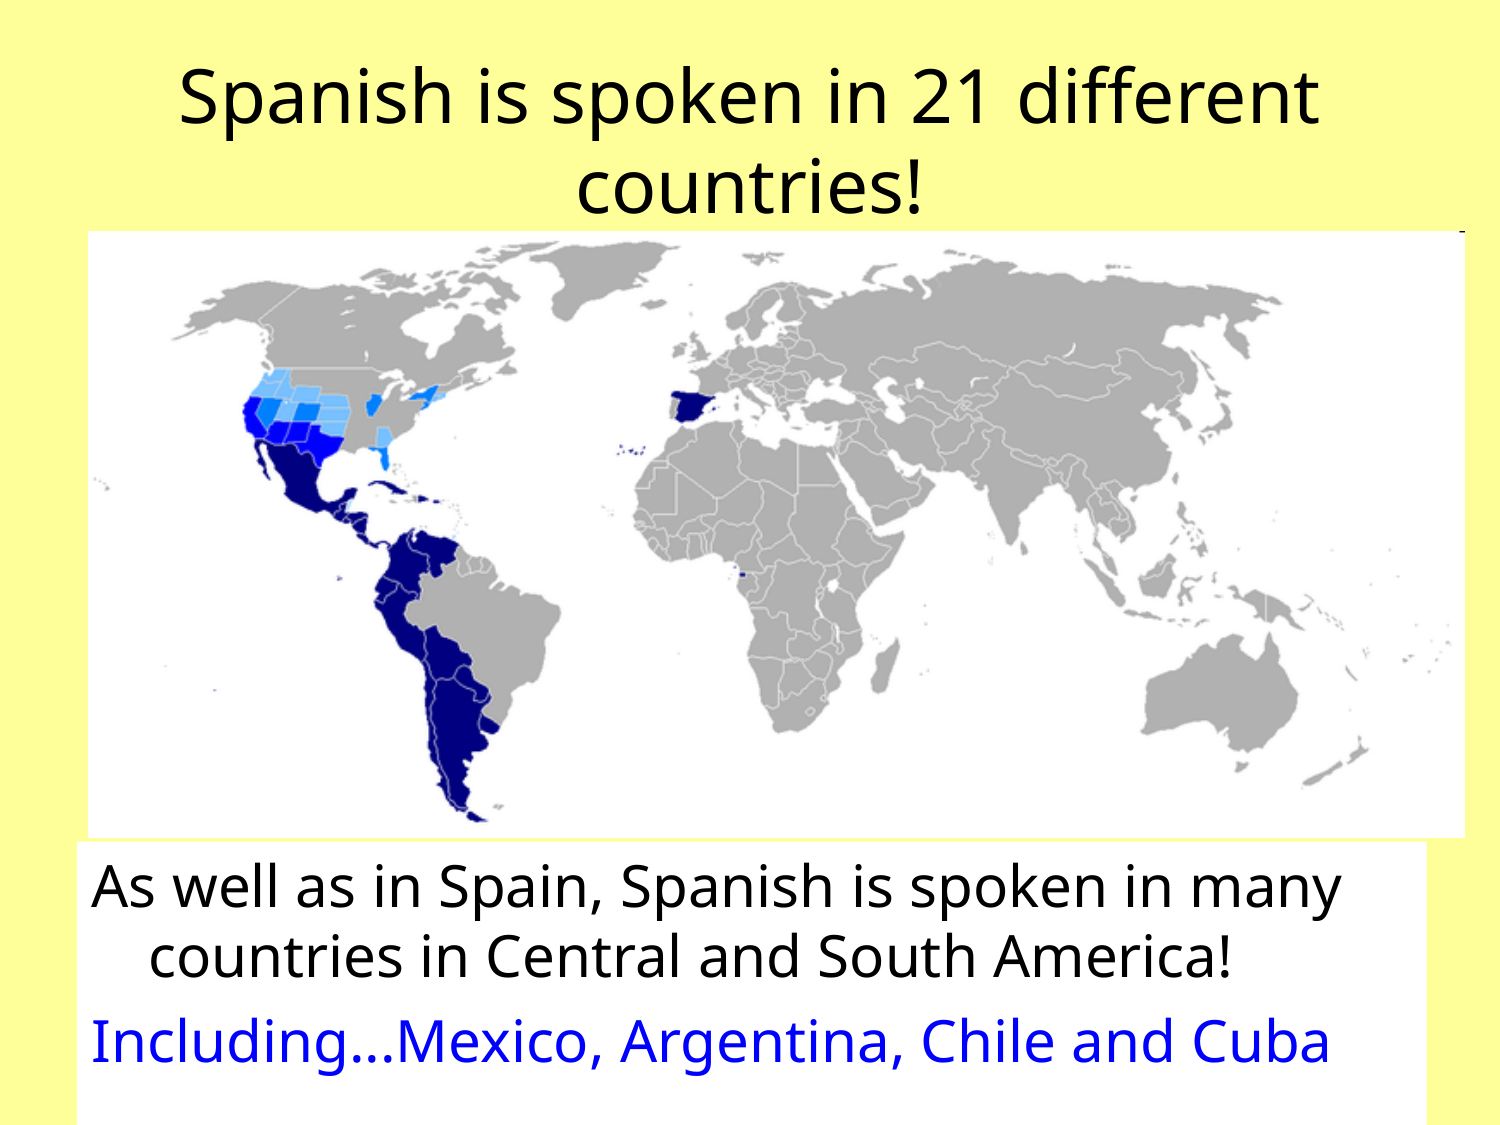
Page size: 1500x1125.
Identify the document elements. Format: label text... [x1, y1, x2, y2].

text_box Spanish is spoken in 21 different countries! [74, 41, 1425, 237]
text_box As well as in Spain, Spanish is spoken in many countries in Central and South America! Including...Mexico, Argentina, Chile and Cuba [76, 841, 1427, 1125]
picture [88, 231, 1465, 838]
